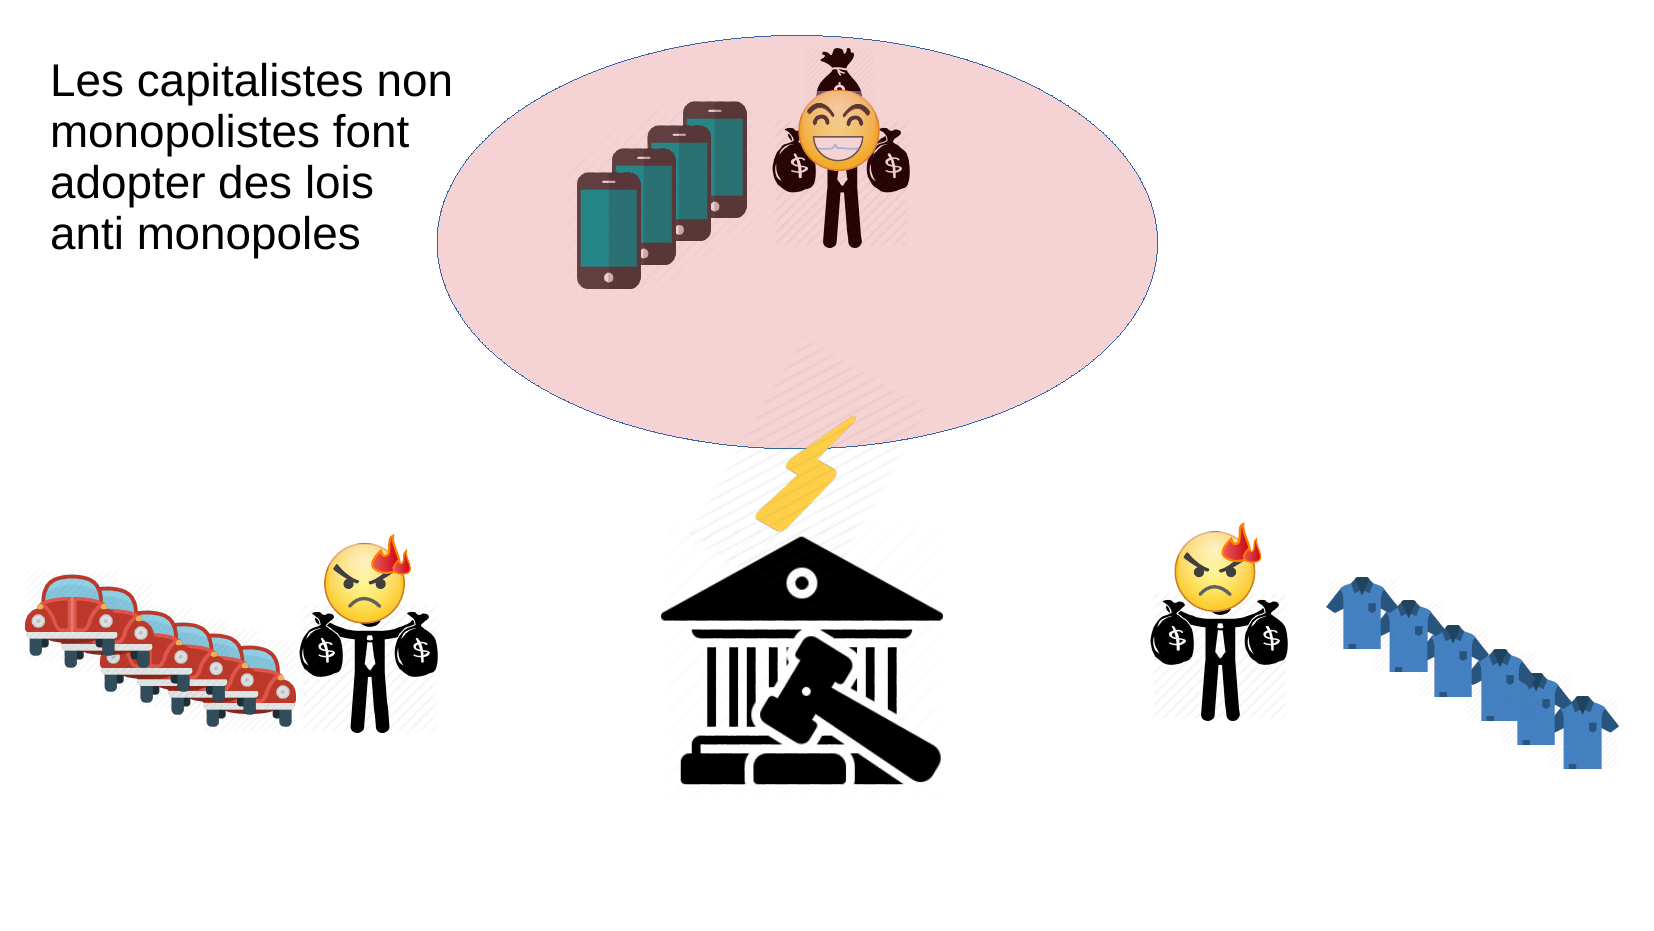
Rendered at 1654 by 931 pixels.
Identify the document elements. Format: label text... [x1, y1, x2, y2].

text_box [444, 35, 1158, 446]
picture [661, 330, 943, 802]
picture [299, 531, 438, 733]
text_box Les capitalistes non monopolistes font adopter des lois anti monopoles [35, 47, 473, 283]
picture [1326, 577, 1619, 769]
picture [1150, 519, 1288, 721]
picture [25, 568, 296, 733]
